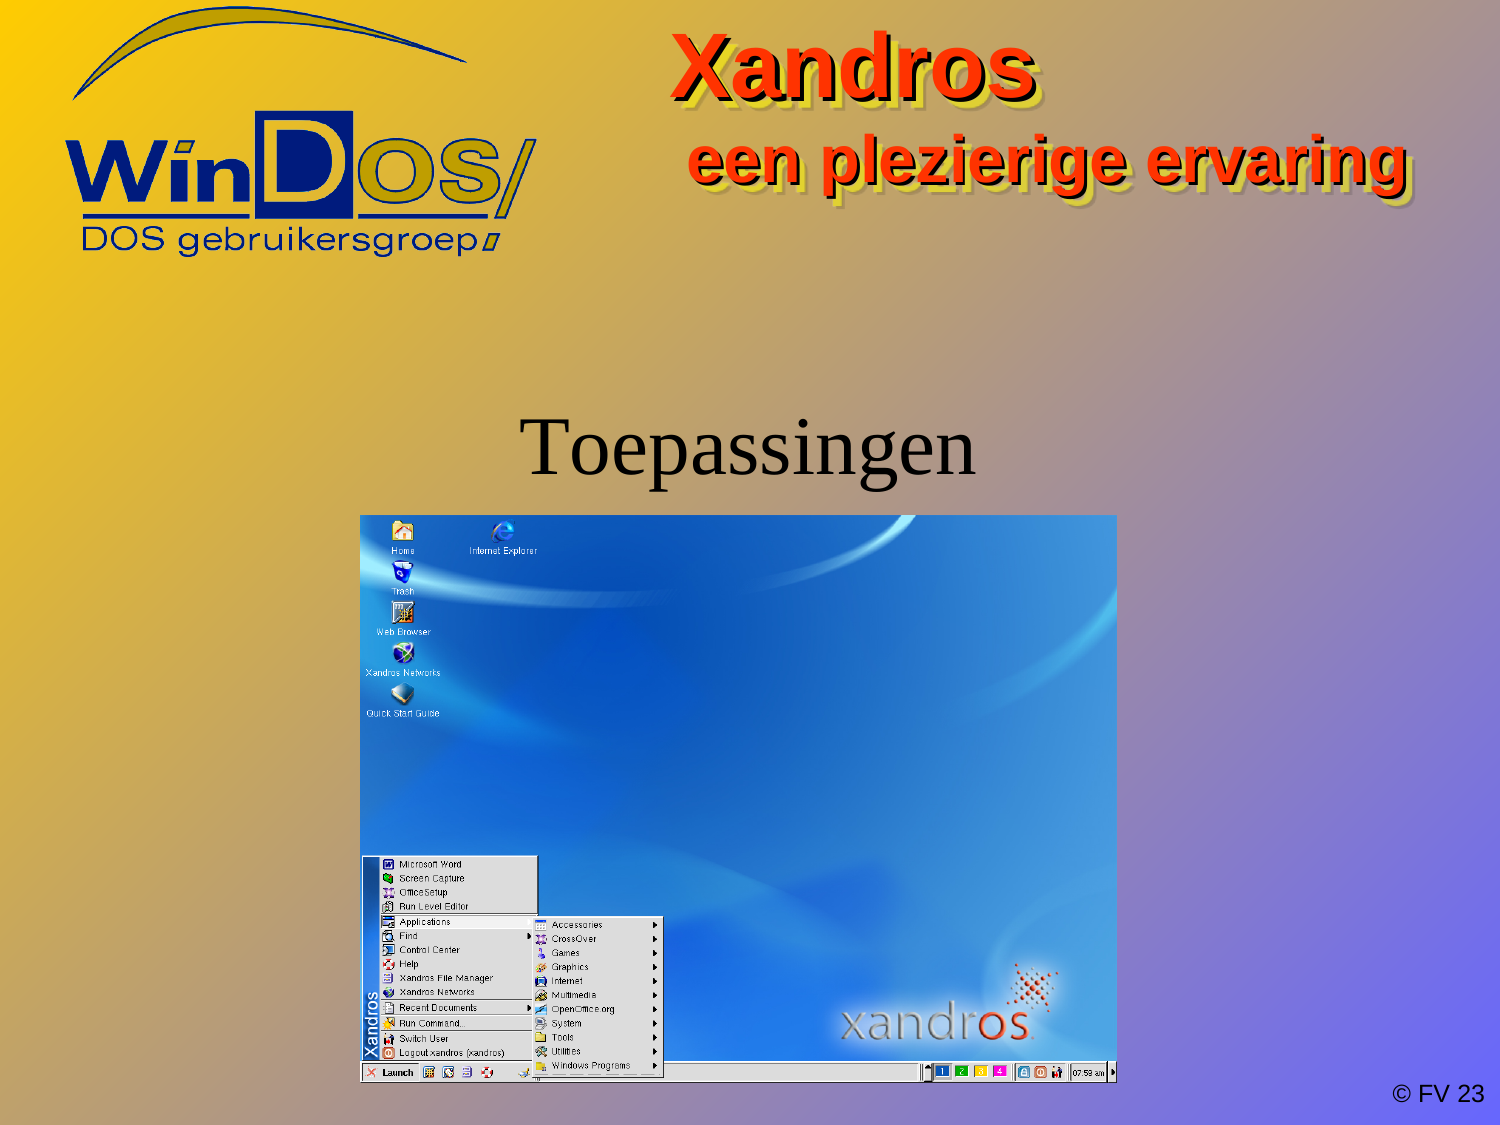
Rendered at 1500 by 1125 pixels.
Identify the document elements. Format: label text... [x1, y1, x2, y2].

picture [360, 515, 1117, 1083]
text_box Toepassingen [504, 385, 993, 501]
text_box Xandros een plezierige ervaring [595, 0, 1500, 205]
text_box © FV <getal> [1352, 1070, 1500, 1125]
picture [65, 6, 537, 264]
